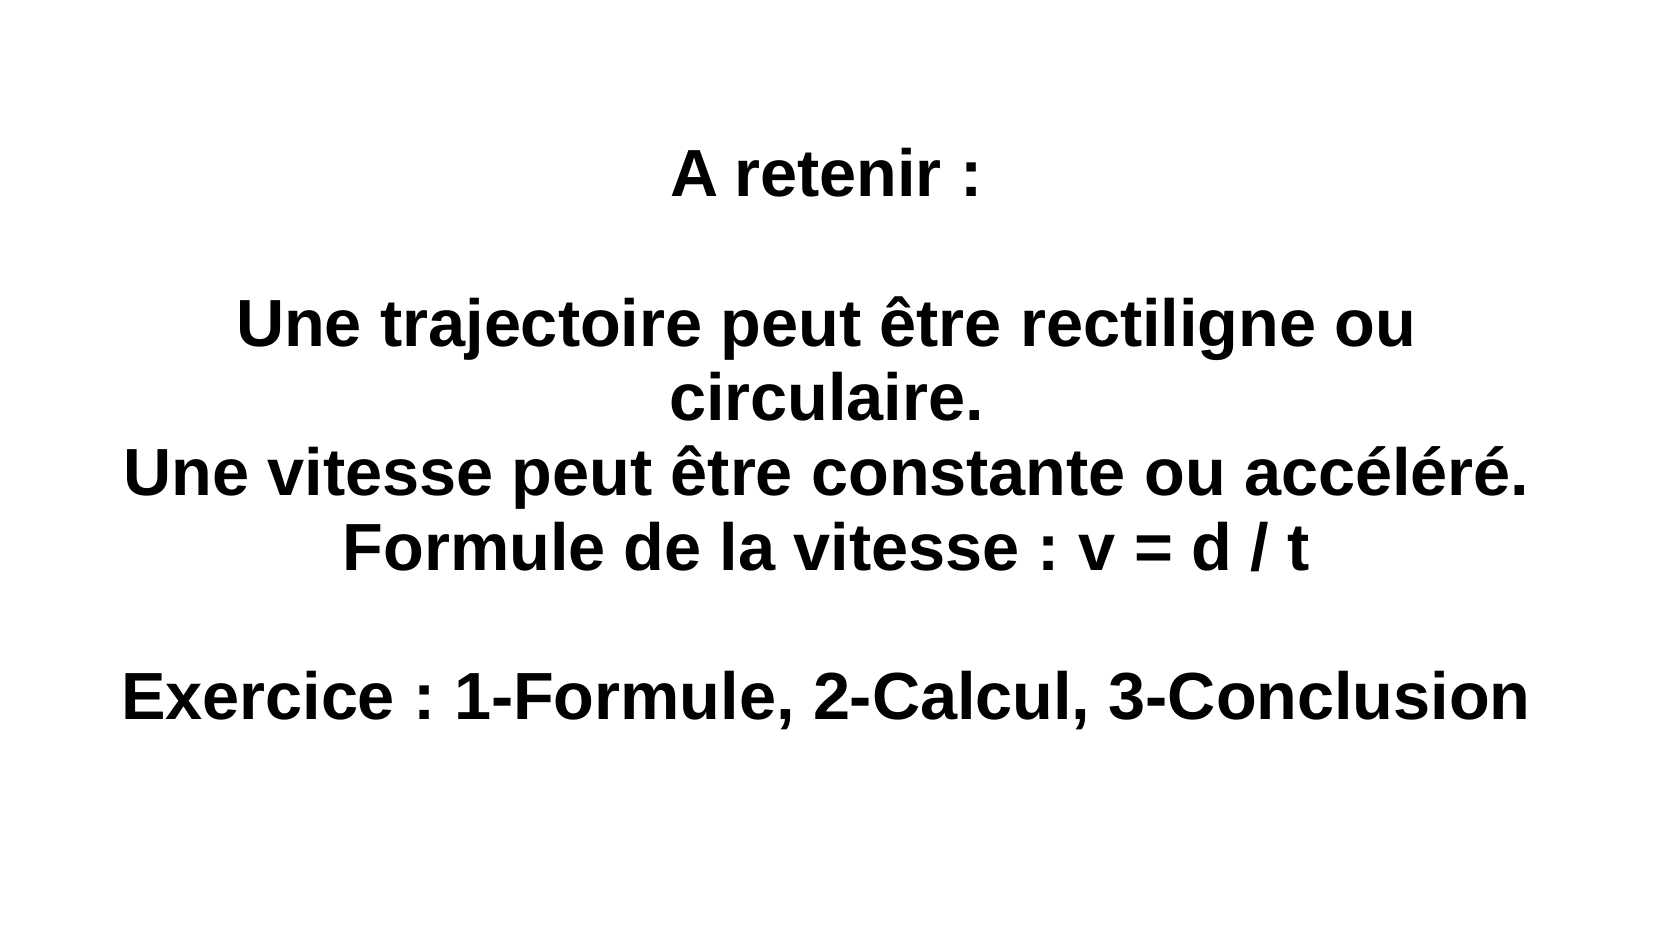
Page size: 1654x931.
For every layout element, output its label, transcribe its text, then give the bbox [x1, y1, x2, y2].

subtitle A retenir : Une trajectoire peut être rectiligne ou circulaire. Une vitesse peut être constante ou accéléré. Formule de la vitesse : v = d / t Exercice : 1-Formule, 2-Calcul, 3-Conclusion [82, 88, 1571, 857]
